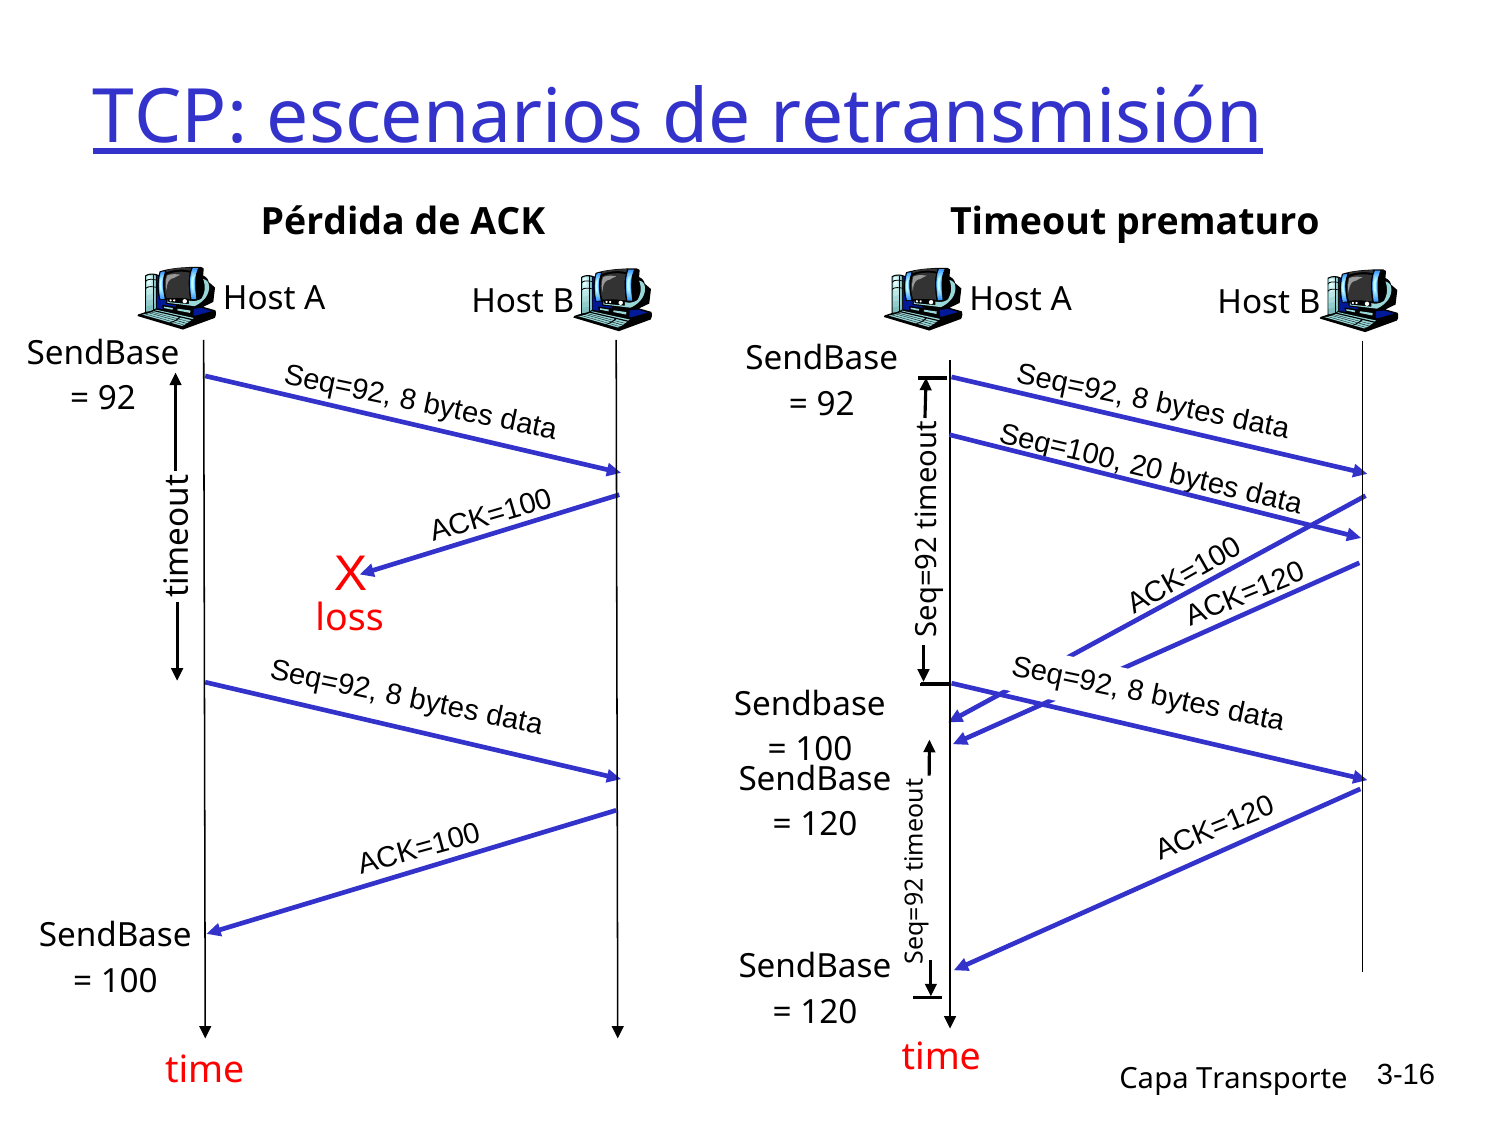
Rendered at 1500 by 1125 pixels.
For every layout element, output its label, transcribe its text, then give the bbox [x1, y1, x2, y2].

text_box Seq=92, 8 bytes data [251, 642, 563, 753]
text_box Host A [208, 266, 341, 327]
text_box Seq=92, 8 bytes data [993, 638, 1305, 749]
text_box Host B [1202, 270, 1336, 332]
text_box time [886, 1022, 997, 1089]
title TCP: escenarios de retransmisión [78, 39, 1463, 188]
text_box Timeout prematuro [935, 187, 1335, 254]
text_box SendBase = 92 [730, 326, 914, 433]
text_box SendBase = 120 [723, 747, 907, 854]
picture [883, 267, 964, 331]
text_box SendBase = 92 [11, 320, 195, 427]
text_box Host A [954, 267, 1087, 328]
text_box Seq=92 timeout [888, 763, 938, 979]
picture [1319, 268, 1400, 333]
text_box Seq=100, 20 bytes data [980, 446, 1312, 532]
text_box ACK=100 [335, 803, 502, 893]
text_box loss [300, 582, 399, 650]
text_box SendBase = 120 [723, 934, 907, 1041]
text_box Pérdida de ACK [245, 187, 561, 254]
text_box Seq=92, 8 bytes data [265, 346, 577, 457]
text_box [995, 687, 1288, 751]
picture [573, 267, 654, 332]
text_box Host B [456, 269, 590, 331]
text_box Sendbase = 100 [719, 672, 901, 779]
text_box X [319, 537, 382, 609]
text_box Seq=92, 8 bytes data [997, 346, 1309, 457]
text_box ACK=120 [1131, 774, 1297, 880]
text_box [912, 726, 947, 944]
picture [137, 266, 218, 330]
text_box ACK=100 [409, 469, 572, 560]
text_box Seq=92 timeout [897, 406, 953, 653]
text_box SendBase = 100 [24, 903, 207, 1010]
text_box timeout [144, 459, 203, 613]
text_box Seq=100, 20 bytes data [983, 405, 1323, 523]
text_box ACK=120 [1162, 540, 1328, 646]
text_box ACK=100 [1104, 515, 1264, 635]
text_box time [150, 1034, 260, 1101]
